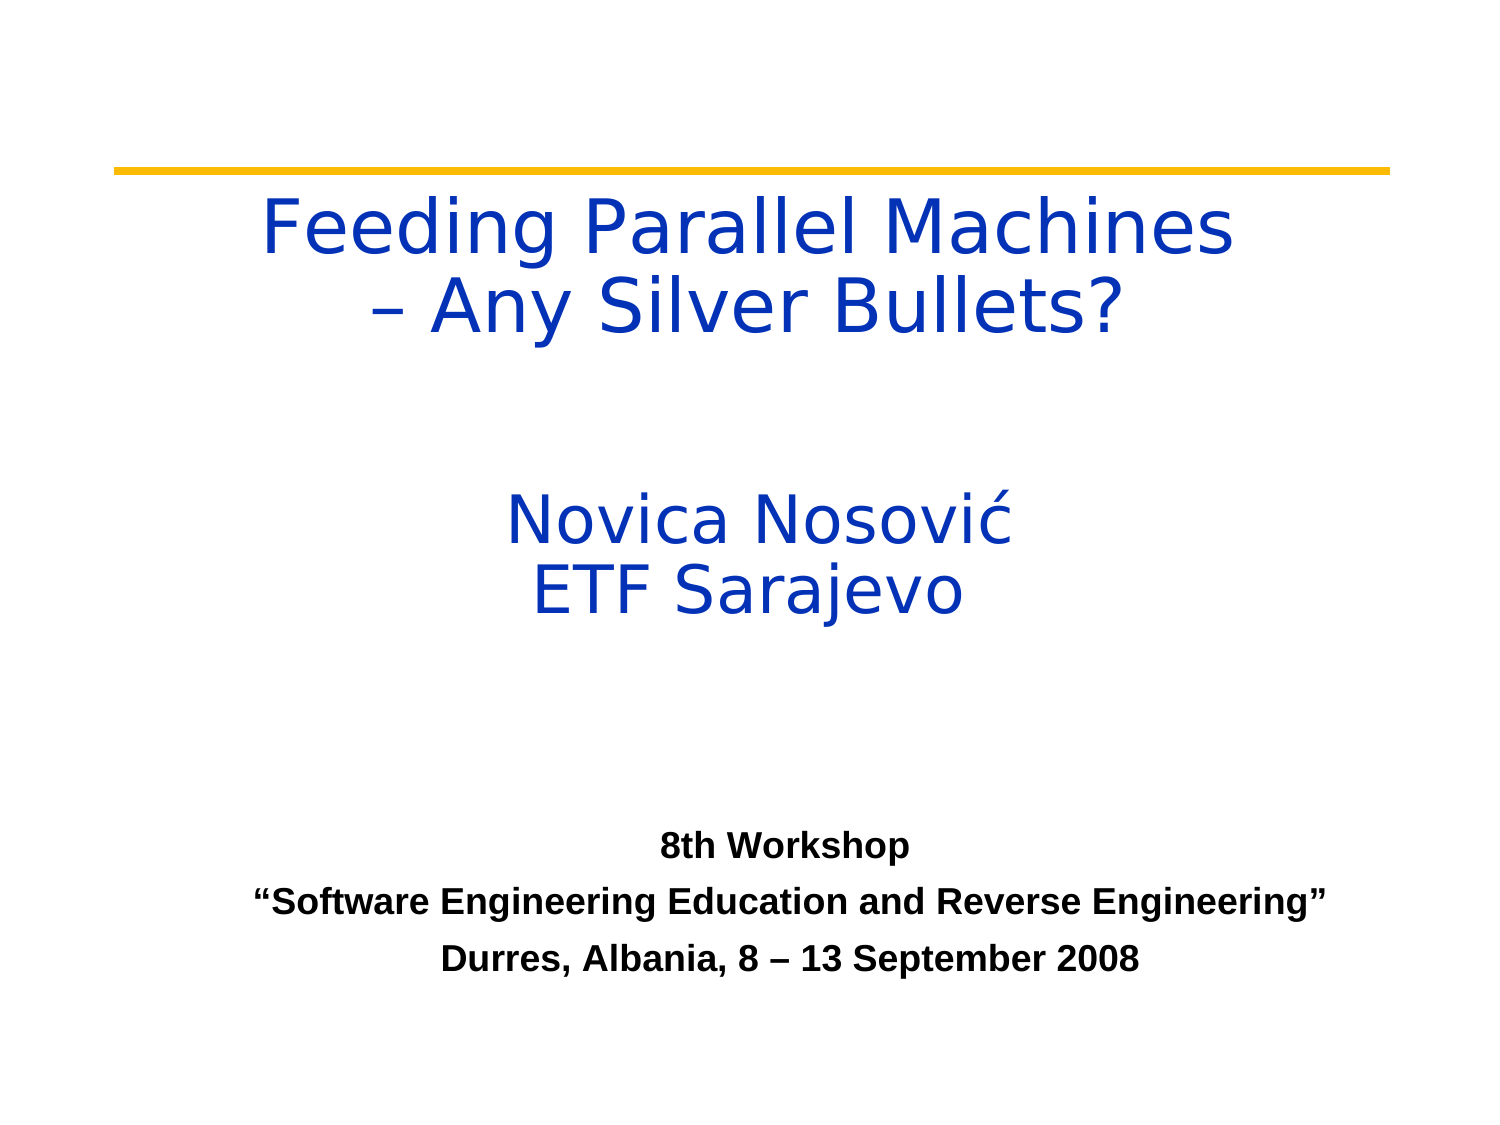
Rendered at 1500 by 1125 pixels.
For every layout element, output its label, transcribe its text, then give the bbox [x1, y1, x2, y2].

title Feeding Parallel Machines – Any Silver Bullets? Novica Nosović ETF Sarajevo [112, 178, 1385, 718]
subtitle 8th Workshop “Software Engineering Education and Reverse Engineering” Durres, Albania, 8 – 13 September 2008 [88, 797, 1418, 1010]
